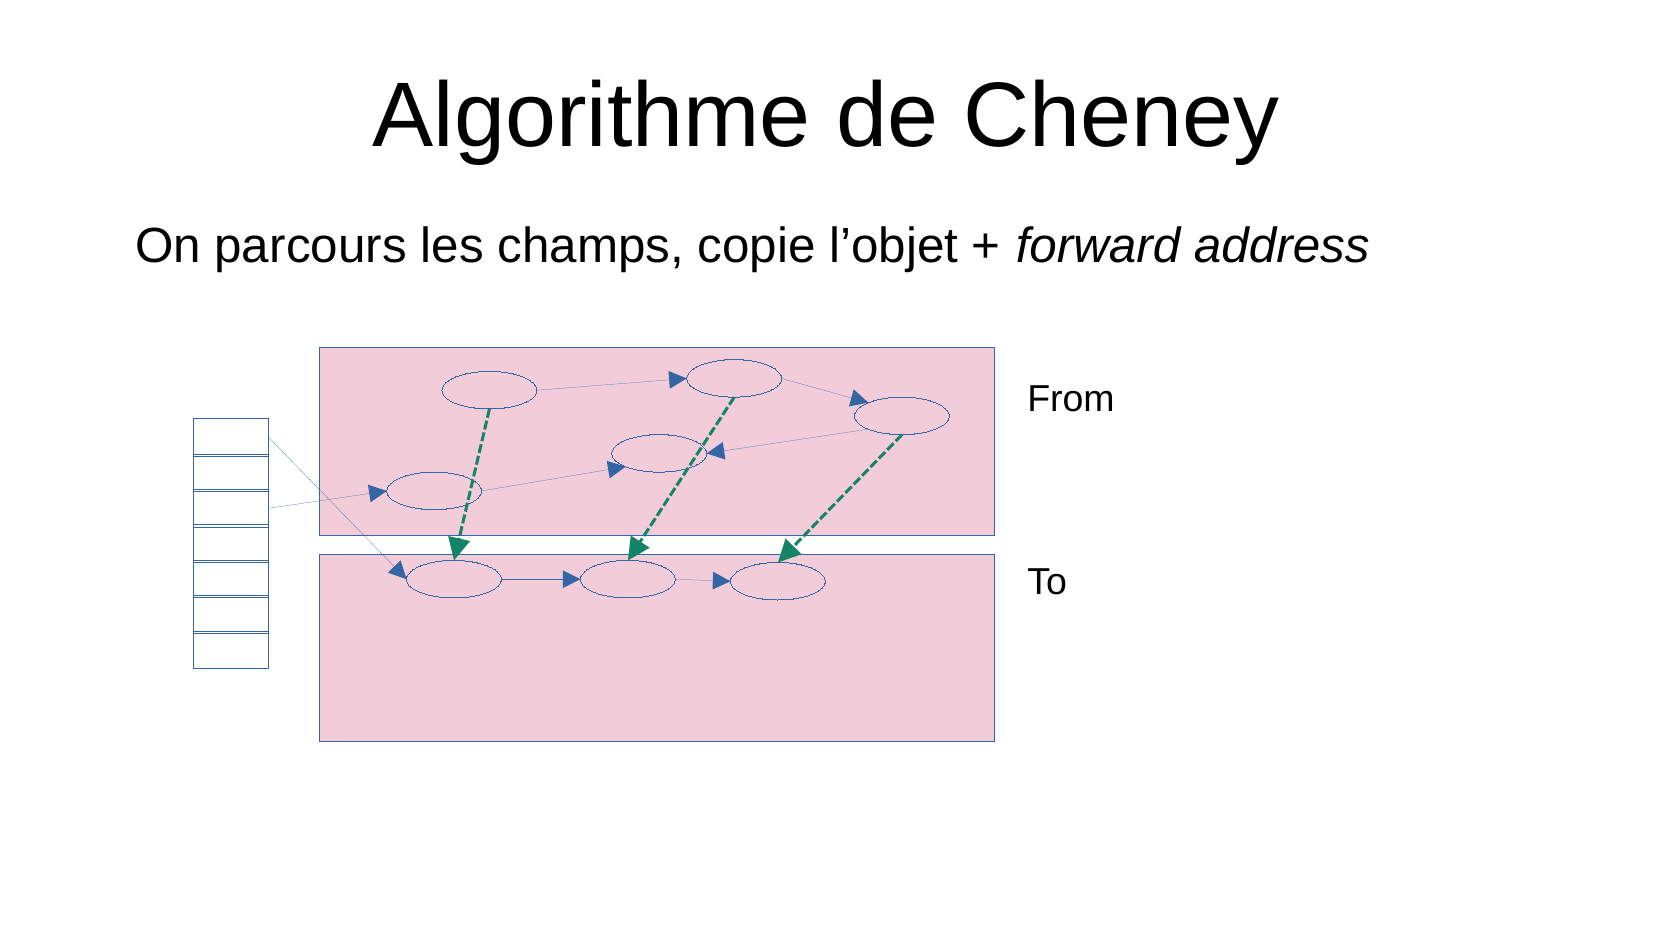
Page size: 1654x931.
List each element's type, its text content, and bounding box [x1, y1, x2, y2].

text_box [319, 554, 995, 742]
list On parcours les champs, copie l’objet + forward address [82, 217, 1571, 301]
text_box [319, 491, 327, 500]
text_box From [1012, 369, 1130, 427]
text_box [319, 347, 995, 536]
text_box [319, 500, 363, 536]
title Algorithme de Cheney [82, 37, 1571, 193]
text_box To [1012, 552, 1082, 610]
